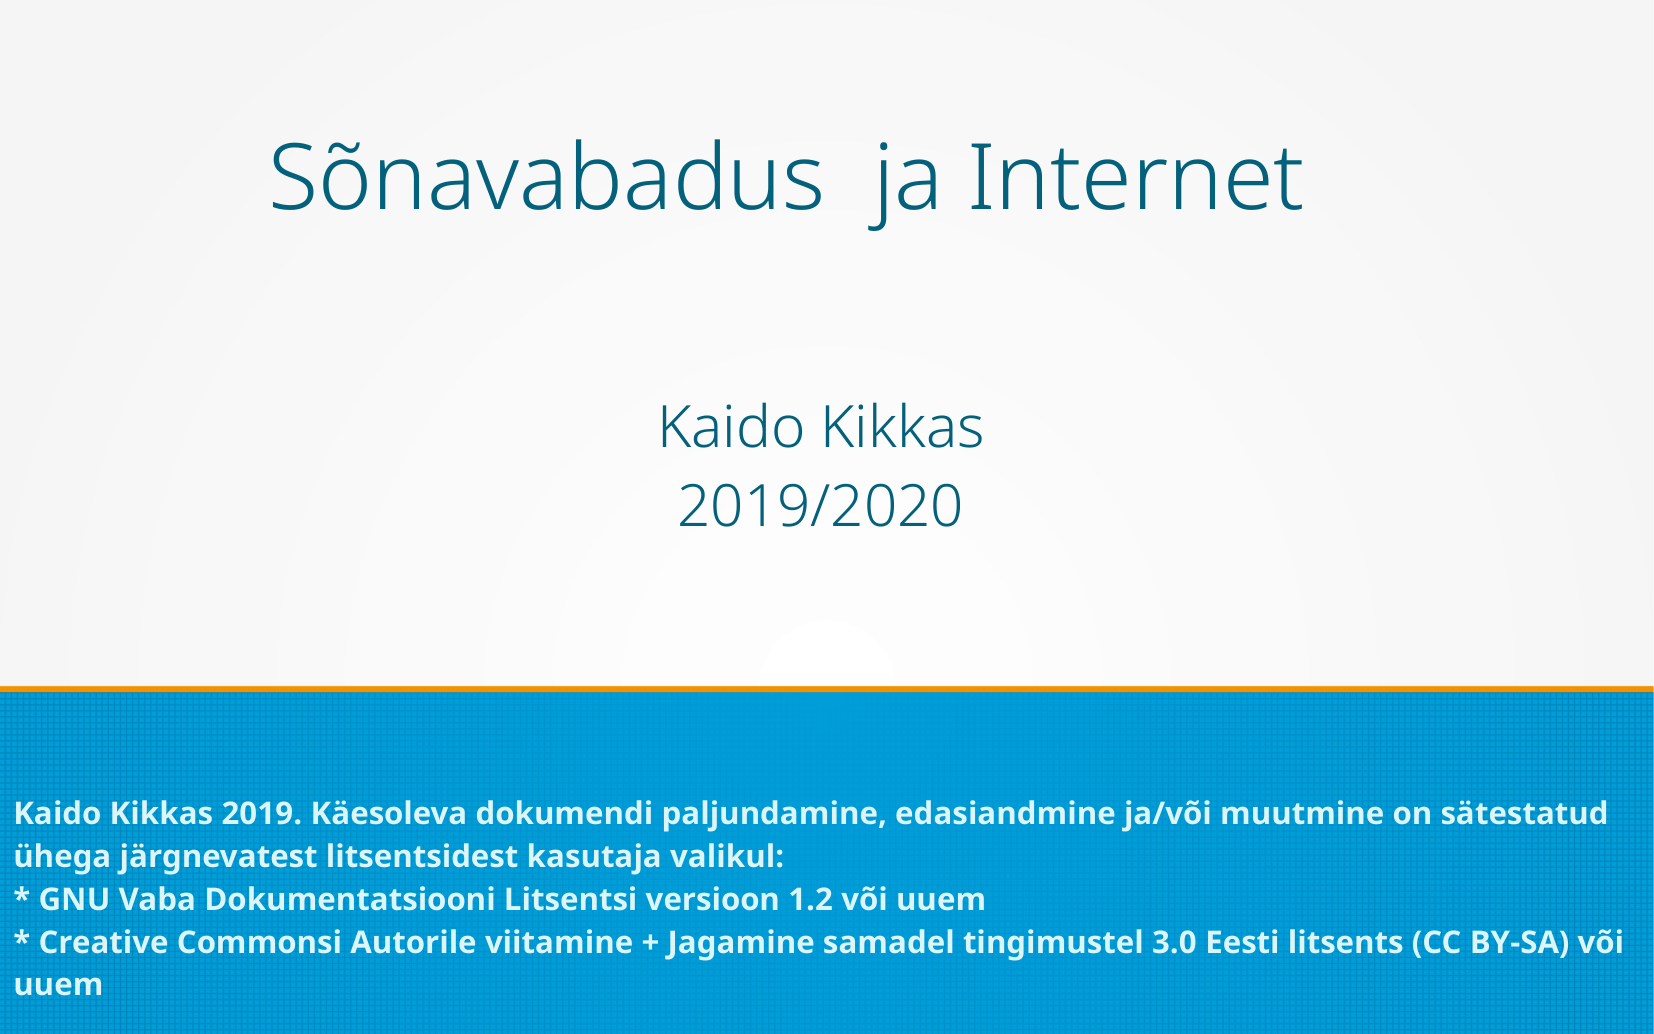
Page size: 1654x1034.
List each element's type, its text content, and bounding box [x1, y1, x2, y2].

picture [0, 0, 1654, 692]
title Kaido Kikkas 2019/2020 [259, 345, 1382, 544]
title Sõnavabadus ja Internet [75, 37, 1501, 237]
subtitle Kaido Kikkas 2019. Käesoleva dokumendi paljundamine, edasiandmine ja/või muutmine on sätestatud ühega järgnevatest litsentsidest kasutaja valikul: * GNU Vaba Dokumentatsiooni Litsentsi versioon 1.2 või uuem * Creative Commonsi Autorile viitamine + Jagamine samadel tingimustel 3.0 Eesti litsents (CC BY-SA) või uuem [13, 791, 1630, 1004]
